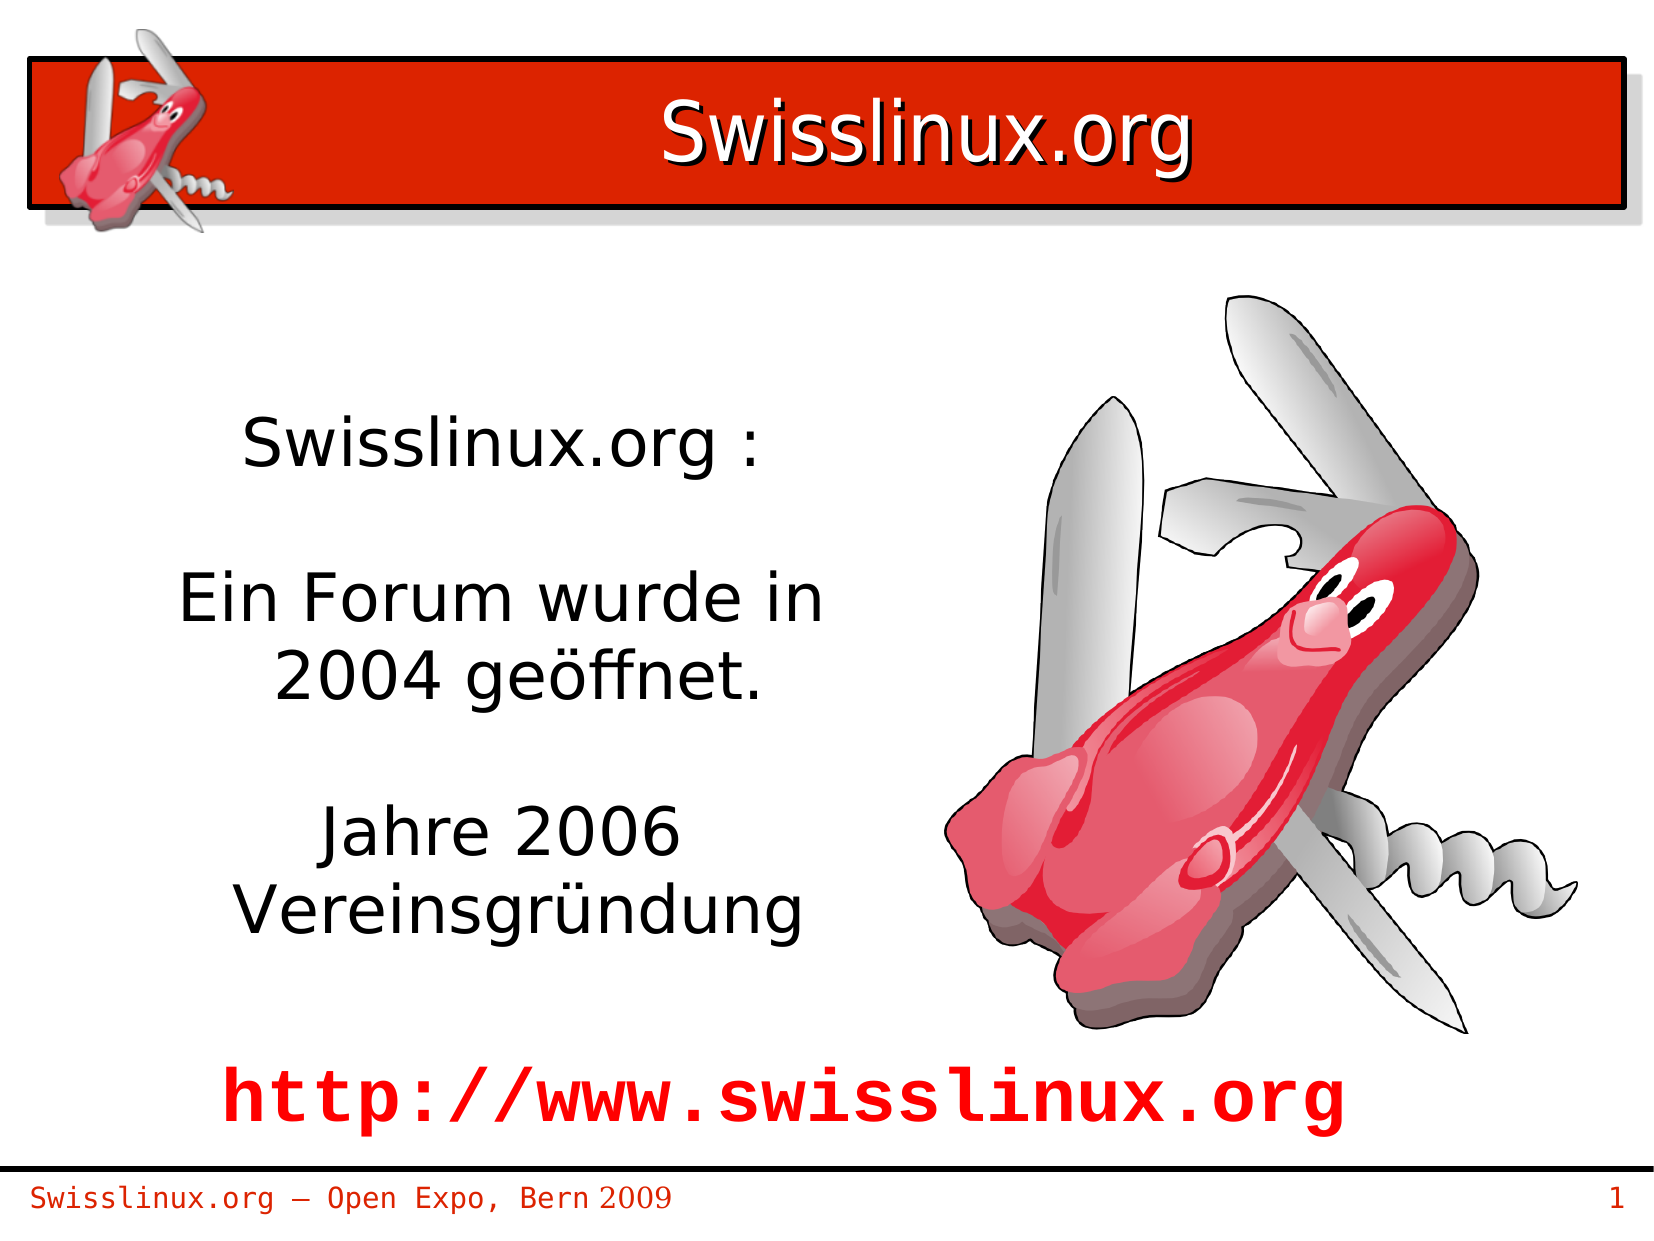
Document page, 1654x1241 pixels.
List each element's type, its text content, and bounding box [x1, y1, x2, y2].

text_box http://www.swisslinux.org [206, 1051, 1477, 1152]
picture [59, 29, 234, 233]
title Swisslinux.org [259, 84, 1595, 182]
picture [944, 295, 1578, 1034]
subtitle Swisslinux.org : Ein Forum wurde in 2004 geöffnet. Jahre 2006 Vereinsgründung [53, 290, 916, 1063]
